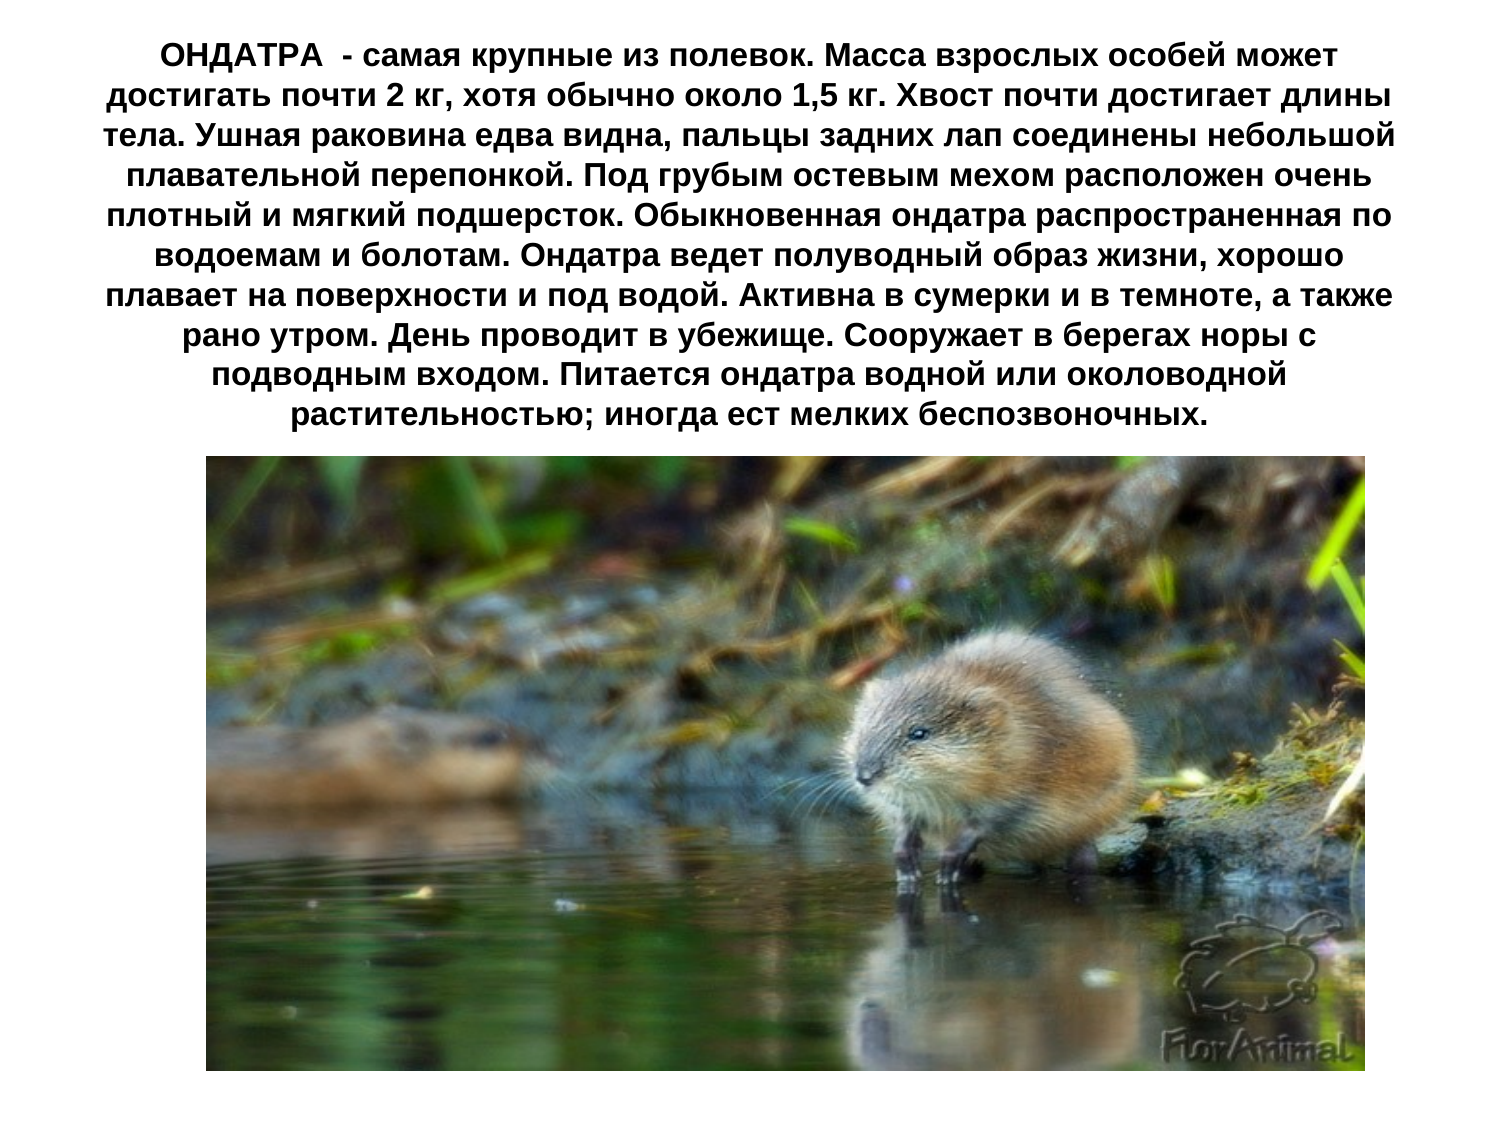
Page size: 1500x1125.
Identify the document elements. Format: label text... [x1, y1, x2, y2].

picture [206, 456, 1365, 1071]
title ОНДАТРА - самая крупные из полевок. Масса взрослых особей может достигать почти 2 кг, хотя обычно около 1,5 кг. Хвост почти достигает длины тела. Ушная раковина едва видна, пальцы задних лап соединены небольшой плавательной перепонкой. Под грубым остевым мехом расположен очень плотный и мягкий подшерсток. Обыкновенная ондатра распространенная по водоемам и болотам. Ондатра ведет полуводный образ жизни, хорошо плавает на поверхности и под водой. Активна в сумерки и в темноте, а также рано утром. День проводит в убежище. Сооружает в берегах норы с подводным входом. Питается ондатра водной или околоводной растительностью; иногда ест мелких беспозвоночных. [75, 25, 1426, 441]
